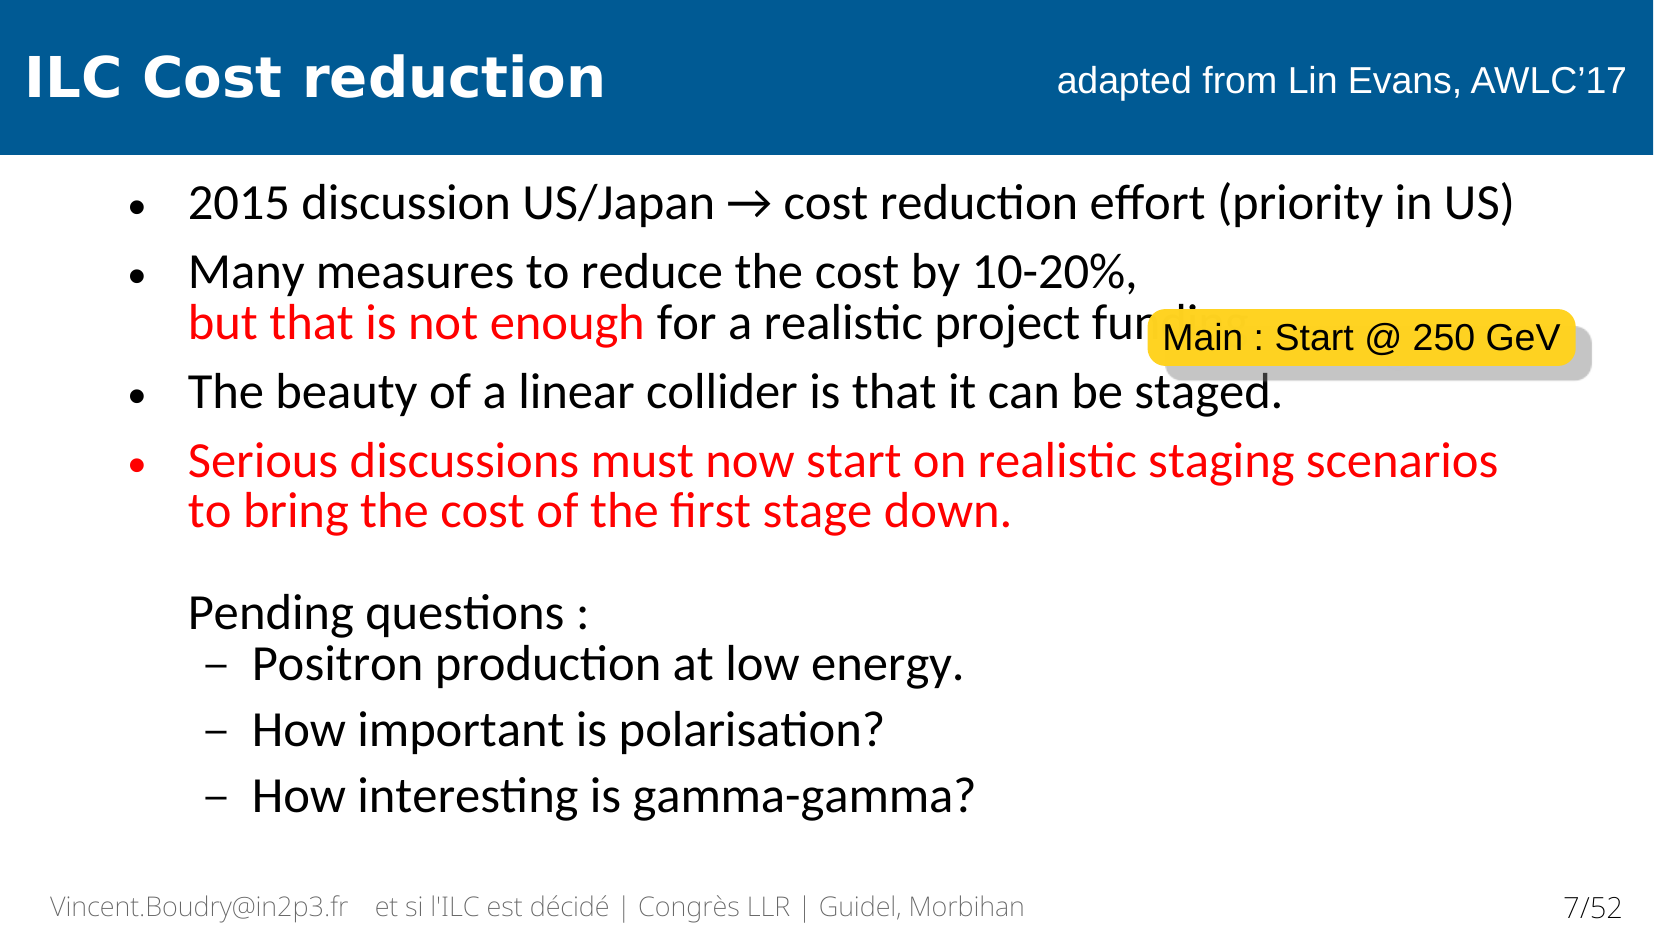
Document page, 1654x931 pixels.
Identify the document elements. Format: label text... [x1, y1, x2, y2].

title ILC Cost reduction [24, 12, 1635, 143]
list 2015 discussion US/Japan → cost reduction effort (priority in US) Many measures to reduce the cost by 10-20%, but that is not enough for a realistic project funding. The beauty of a linear collider is that it can be staged. Serious discussions must now start on realistic staging scenarios to bring the cost of the first stage down. Pending questions : Positron production at low energy. How important is polarisation? How interesting is gamma-gamma? [113, 174, 1540, 845]
text_box Main : Start @ 250 GeV [1147, 309, 1576, 366]
